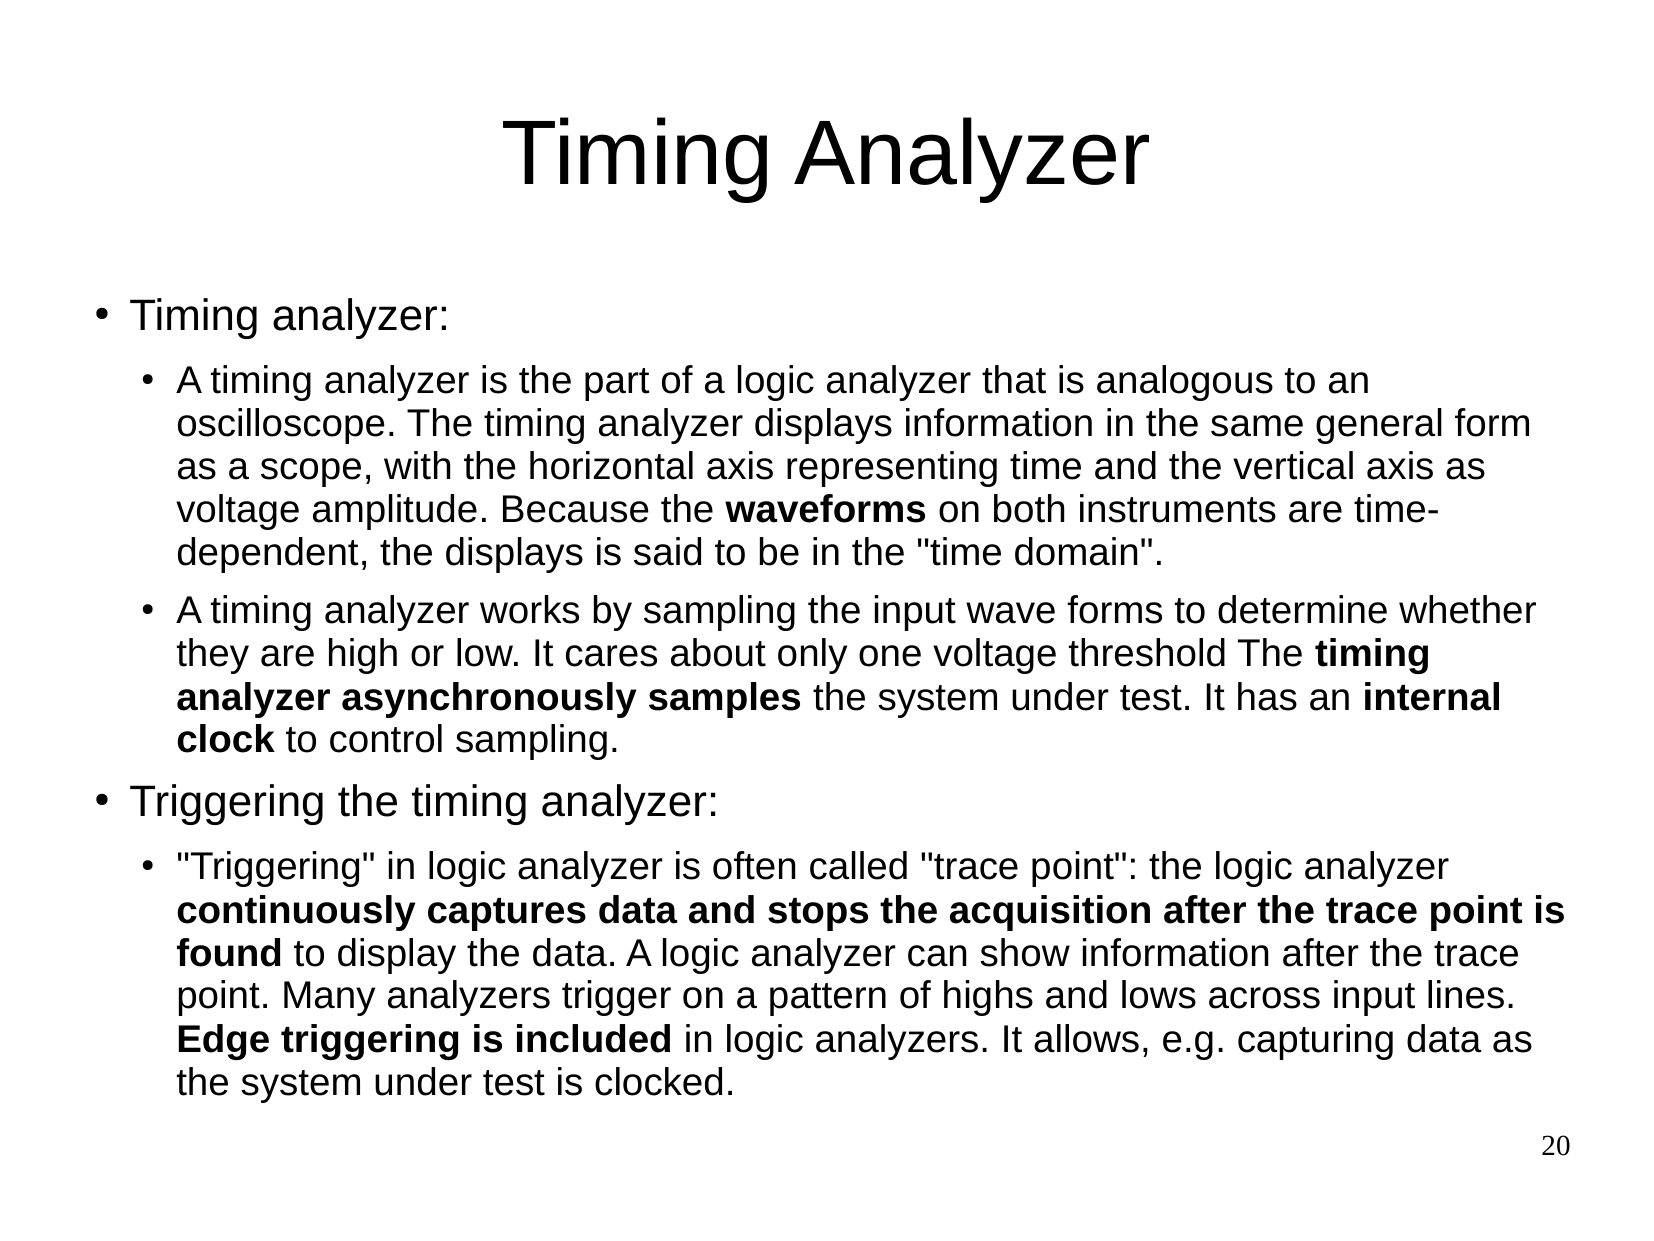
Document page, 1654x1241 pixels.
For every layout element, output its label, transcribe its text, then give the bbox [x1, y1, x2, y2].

title Timing Analyzer [82, 49, 1571, 257]
list Timing analyzer: A timing analyzer is the part of a logic analyzer that is analogous to an oscilloscope. The timing analyzer displays information in the same general form as a scope, with the horizontal axis representing time and the vertical axis as voltage amplitude. Because the waveforms on both instruments are time-dependent, the displays is said to be in the "time domain". A timing analyzer works by sampling the input wave forms to determine whether they are high or low. It cares about only one voltage threshold The timing analyzer asynchronously samples the system under test. It has an internal clock to control sampling. Triggering the timing analyzer: "Triggering" in logic analyzer is often called "trace point": the logic analyzer continuously captures data and stops the acquisition after the trace point is found to display the data. A logic analyzer can show information after the trace point. Many analyzers trigger on a pattern of highs and lows across input lines. Edge triggering is included in logic analyzers. It allows, e.g. capturing data as the system under test is clocked. [82, 290, 1571, 1109]
